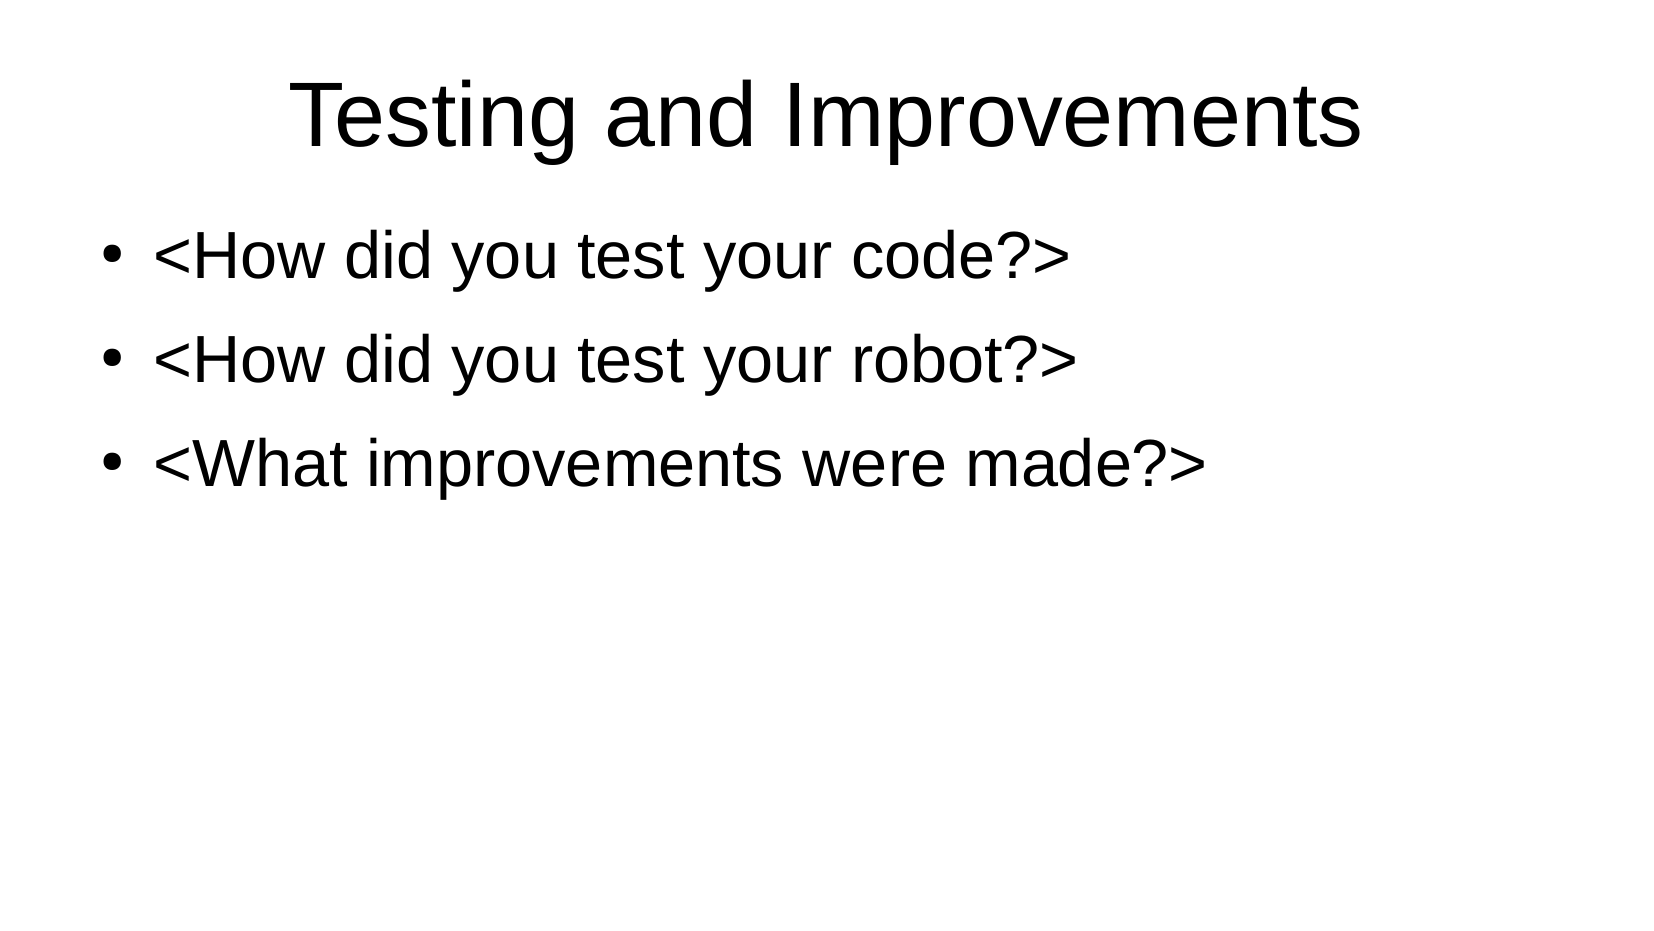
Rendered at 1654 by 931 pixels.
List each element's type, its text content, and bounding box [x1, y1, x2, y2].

list <How did you test your code?> <How did you test your robot?> <What improvements were made?> [82, 217, 1571, 758]
title Testing and Improvements [82, 37, 1571, 193]
